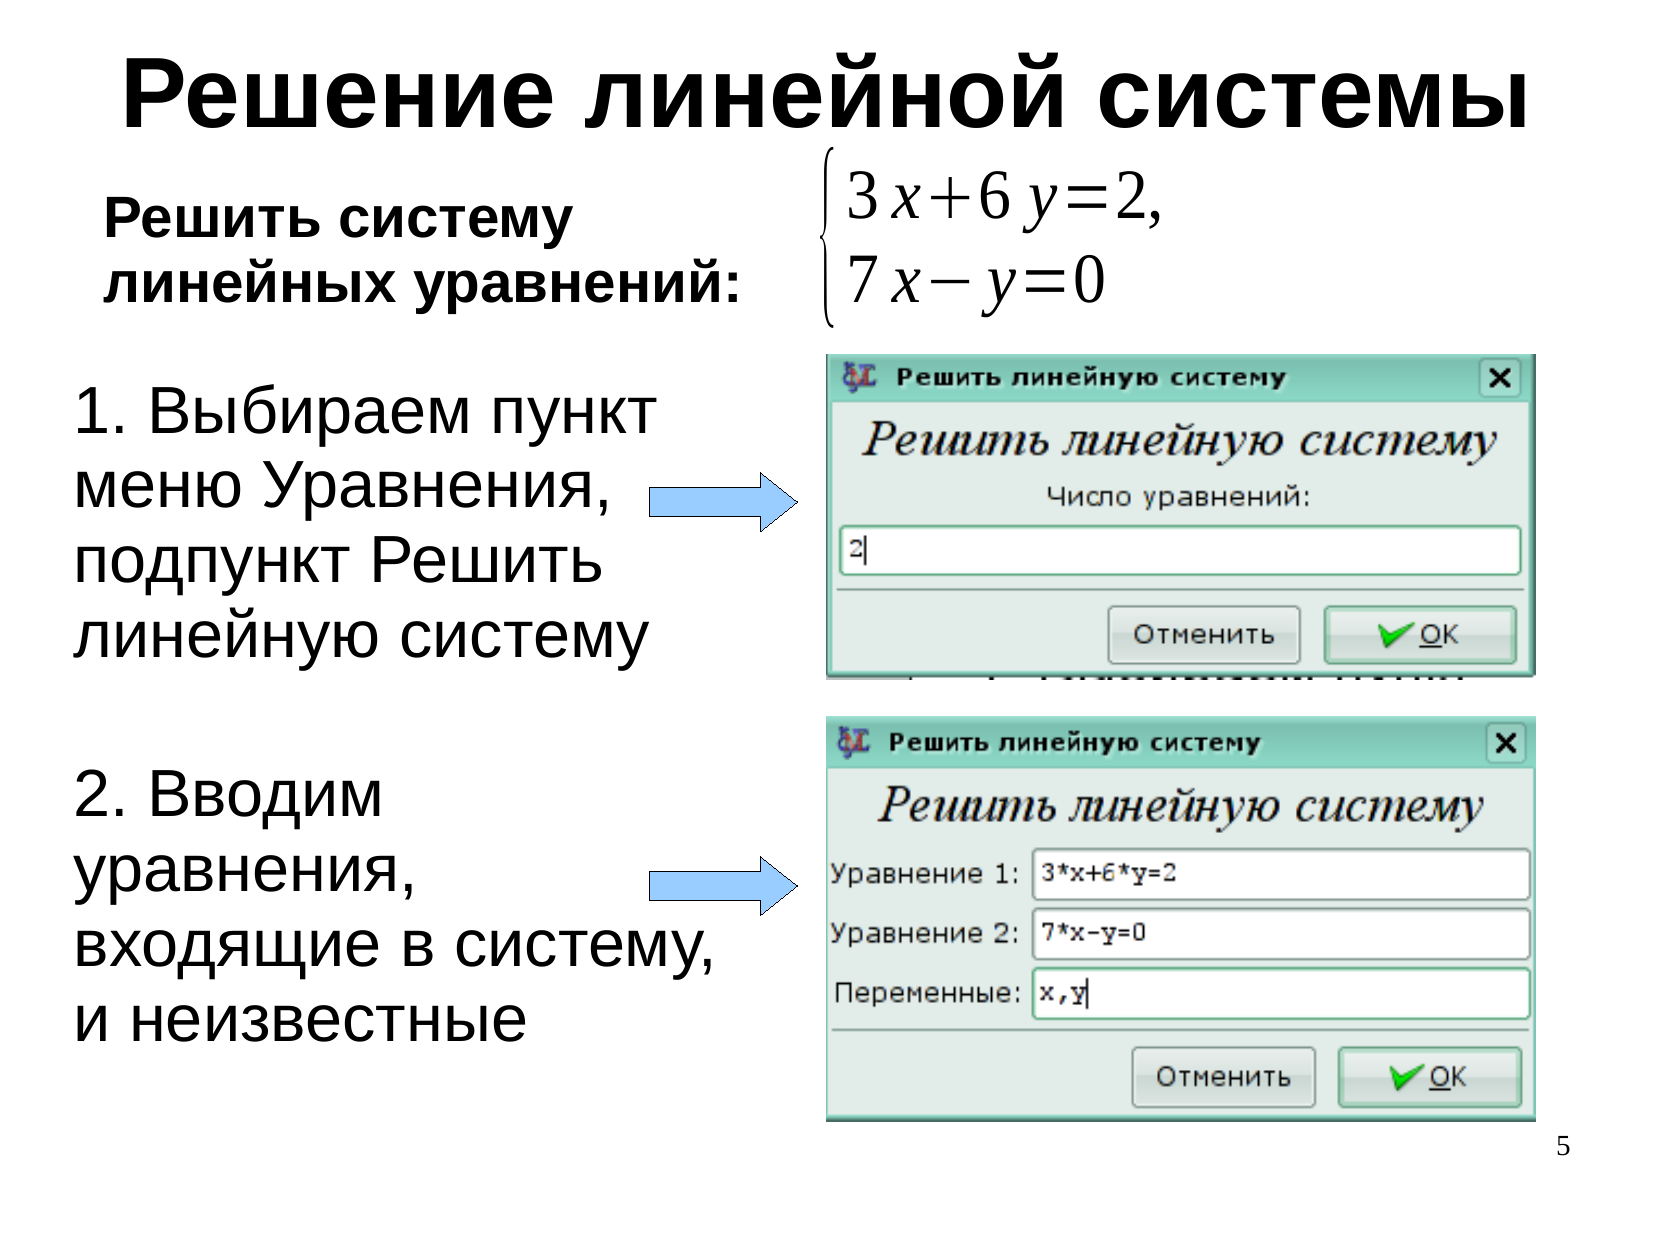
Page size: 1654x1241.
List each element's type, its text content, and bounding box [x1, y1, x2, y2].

text_box 1. Выбираем пункт меню Уравнения, подпункт Решить линейную систему [59, 365, 709, 680]
chart [801, 147, 1182, 331]
picture [826, 354, 1536, 680]
picture [826, 716, 1536, 1123]
text_box [649, 472, 798, 532]
text_box Решение линейной системы [29, 29, 1625, 157]
text_box 2. Вводим уравнения, входящие в систему, и неизвестные [59, 749, 739, 1063]
text_box Решить систему линейных уравнений: [88, 177, 801, 323]
text_box [649, 856, 798, 916]
